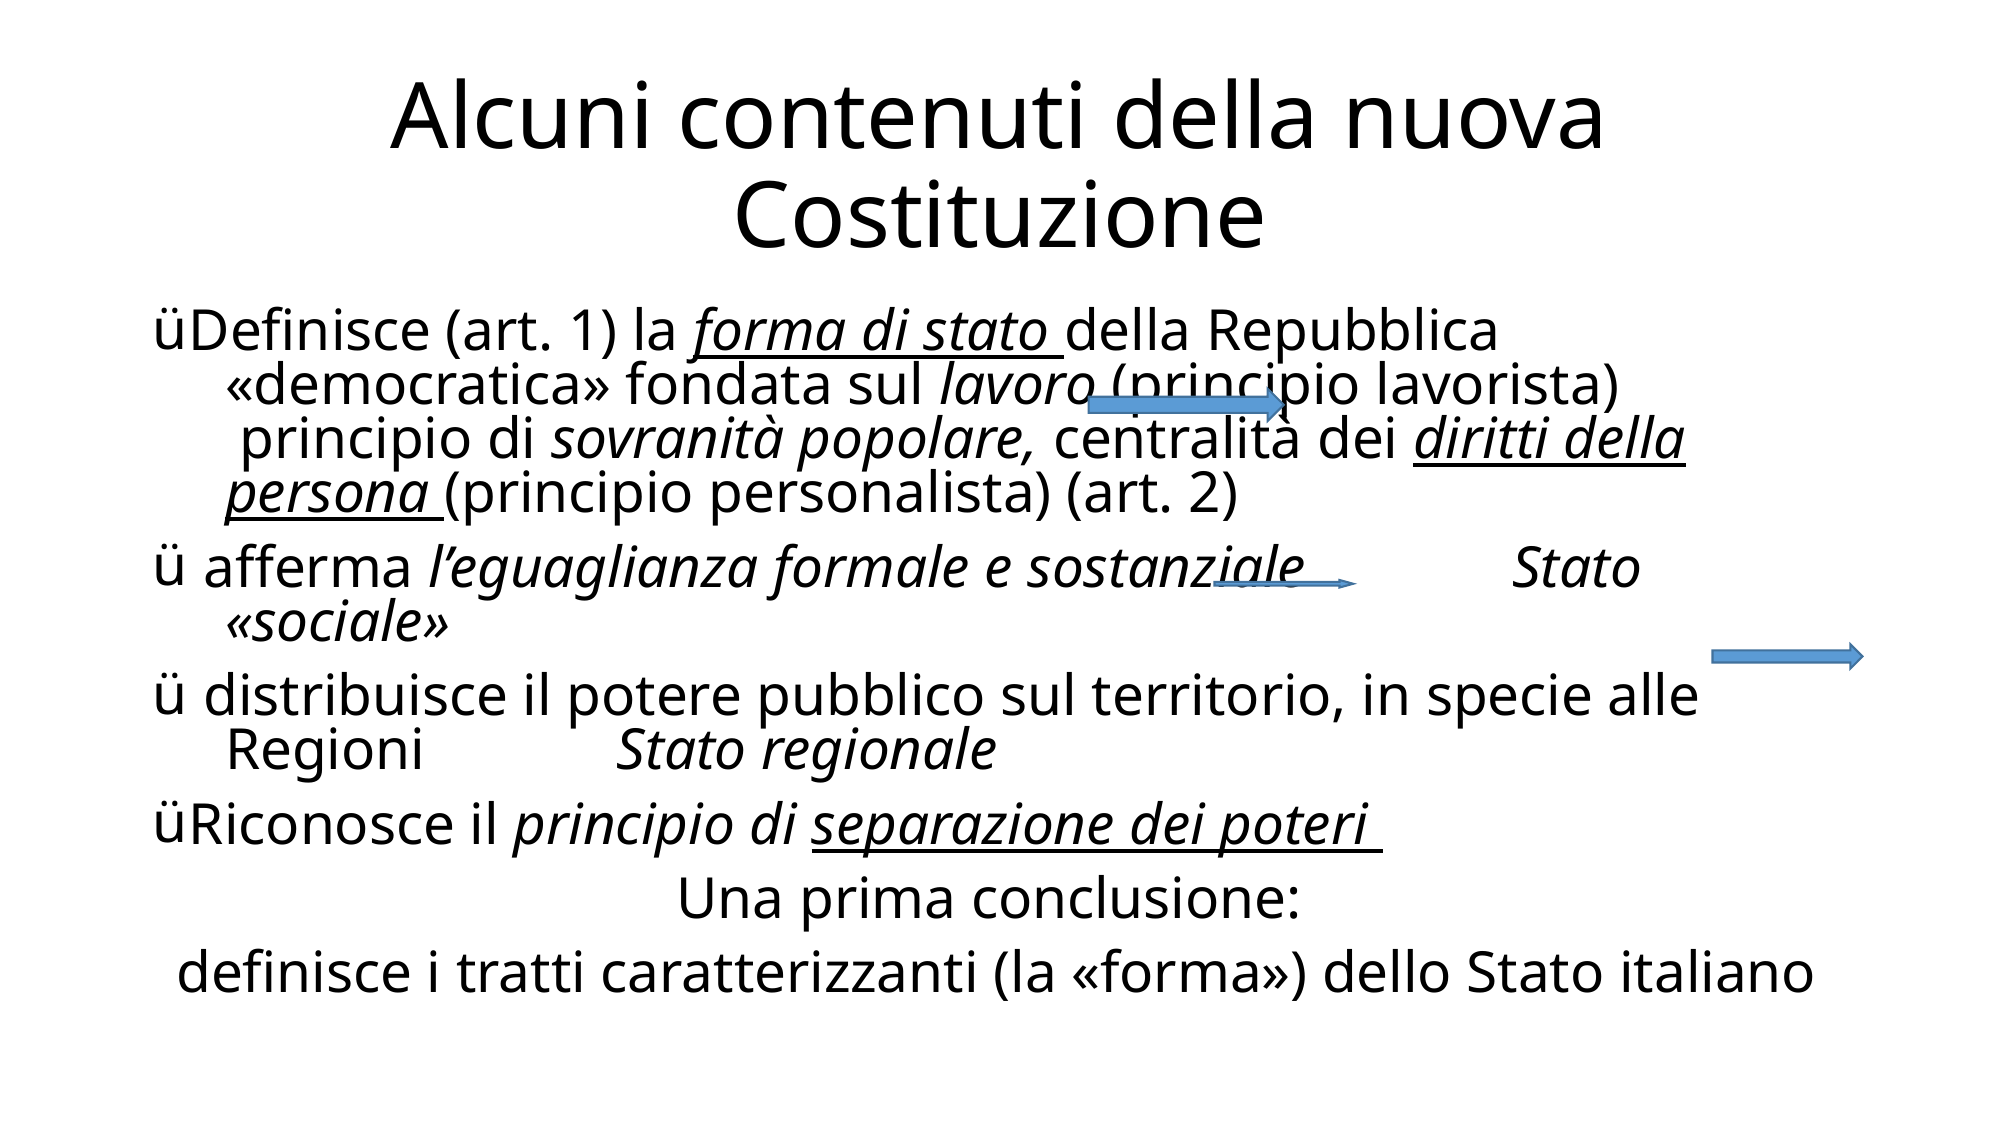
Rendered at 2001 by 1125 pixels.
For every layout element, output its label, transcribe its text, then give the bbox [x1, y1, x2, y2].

list Definisce (art. 1) la forma di stato della Repubblica «democratica» fondata sul lavoro (principio lavorista) principio di sovranità popolare, centralità dei diritti della persona (principio personalista) (art. 2) afferma l’eguaglianza formale e sostanziale Stato «sociale» distribuisce il potere pubblico sul territorio, in specie alle Regioni Stato regionale Riconosce il principio di separazione dei poteri Una prima conclusione: definisce i tratti caratterizzanti (la «forma») dello Stato italiano [137, 299, 1863, 1014]
text_box [1088, 388, 1284, 422]
title Alcuni contenuti della nuova Costituzione [137, 59, 1863, 278]
text_box [1712, 644, 1863, 669]
text_box [1214, 579, 1354, 588]
